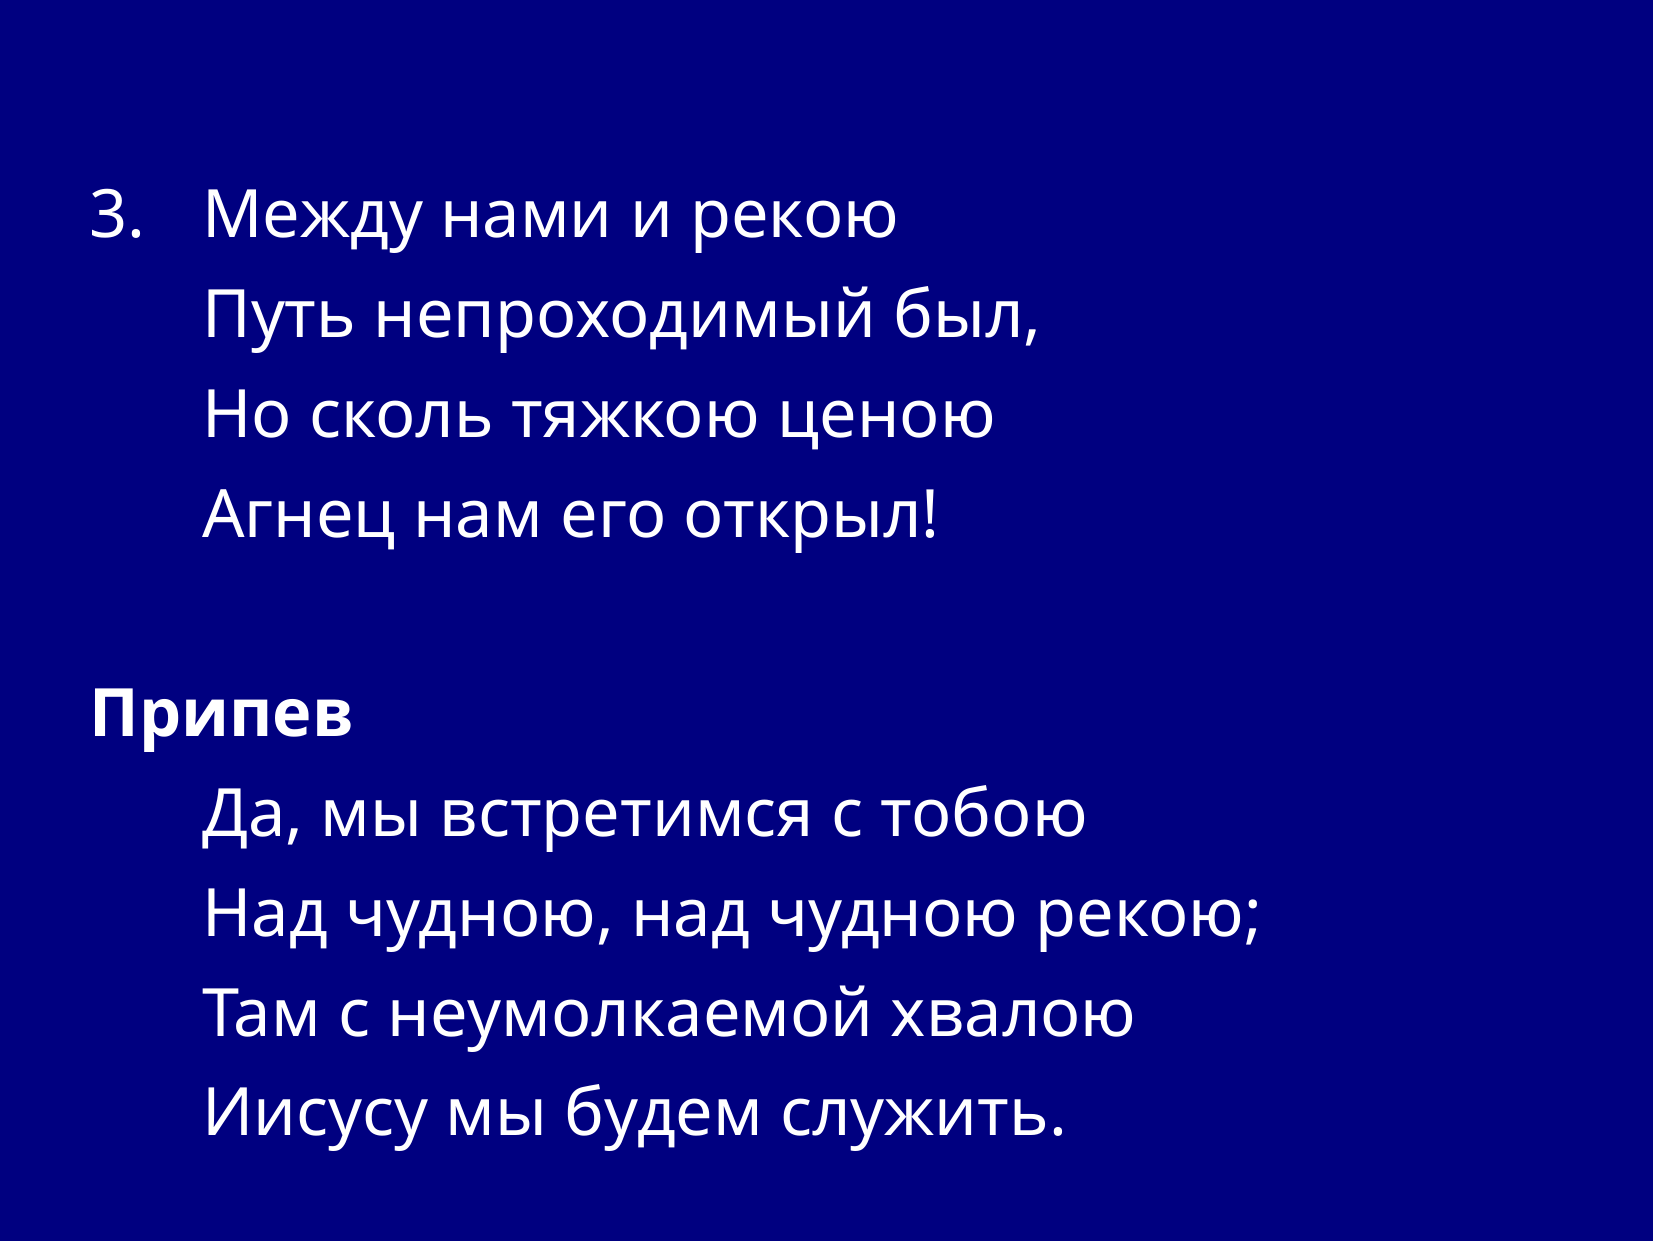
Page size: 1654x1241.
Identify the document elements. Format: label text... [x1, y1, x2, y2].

text_box 3. Между нами и рекою Путь непроходимый был, Но сколь тяжкою ценою Агнец нам его открыл! Припев Да, мы встретимся с тобою Над чудною, над чудною рекою; Там с неумолкаемой хвалою Иисусу мы будем служить. [75, 150, 1576, 1163]
